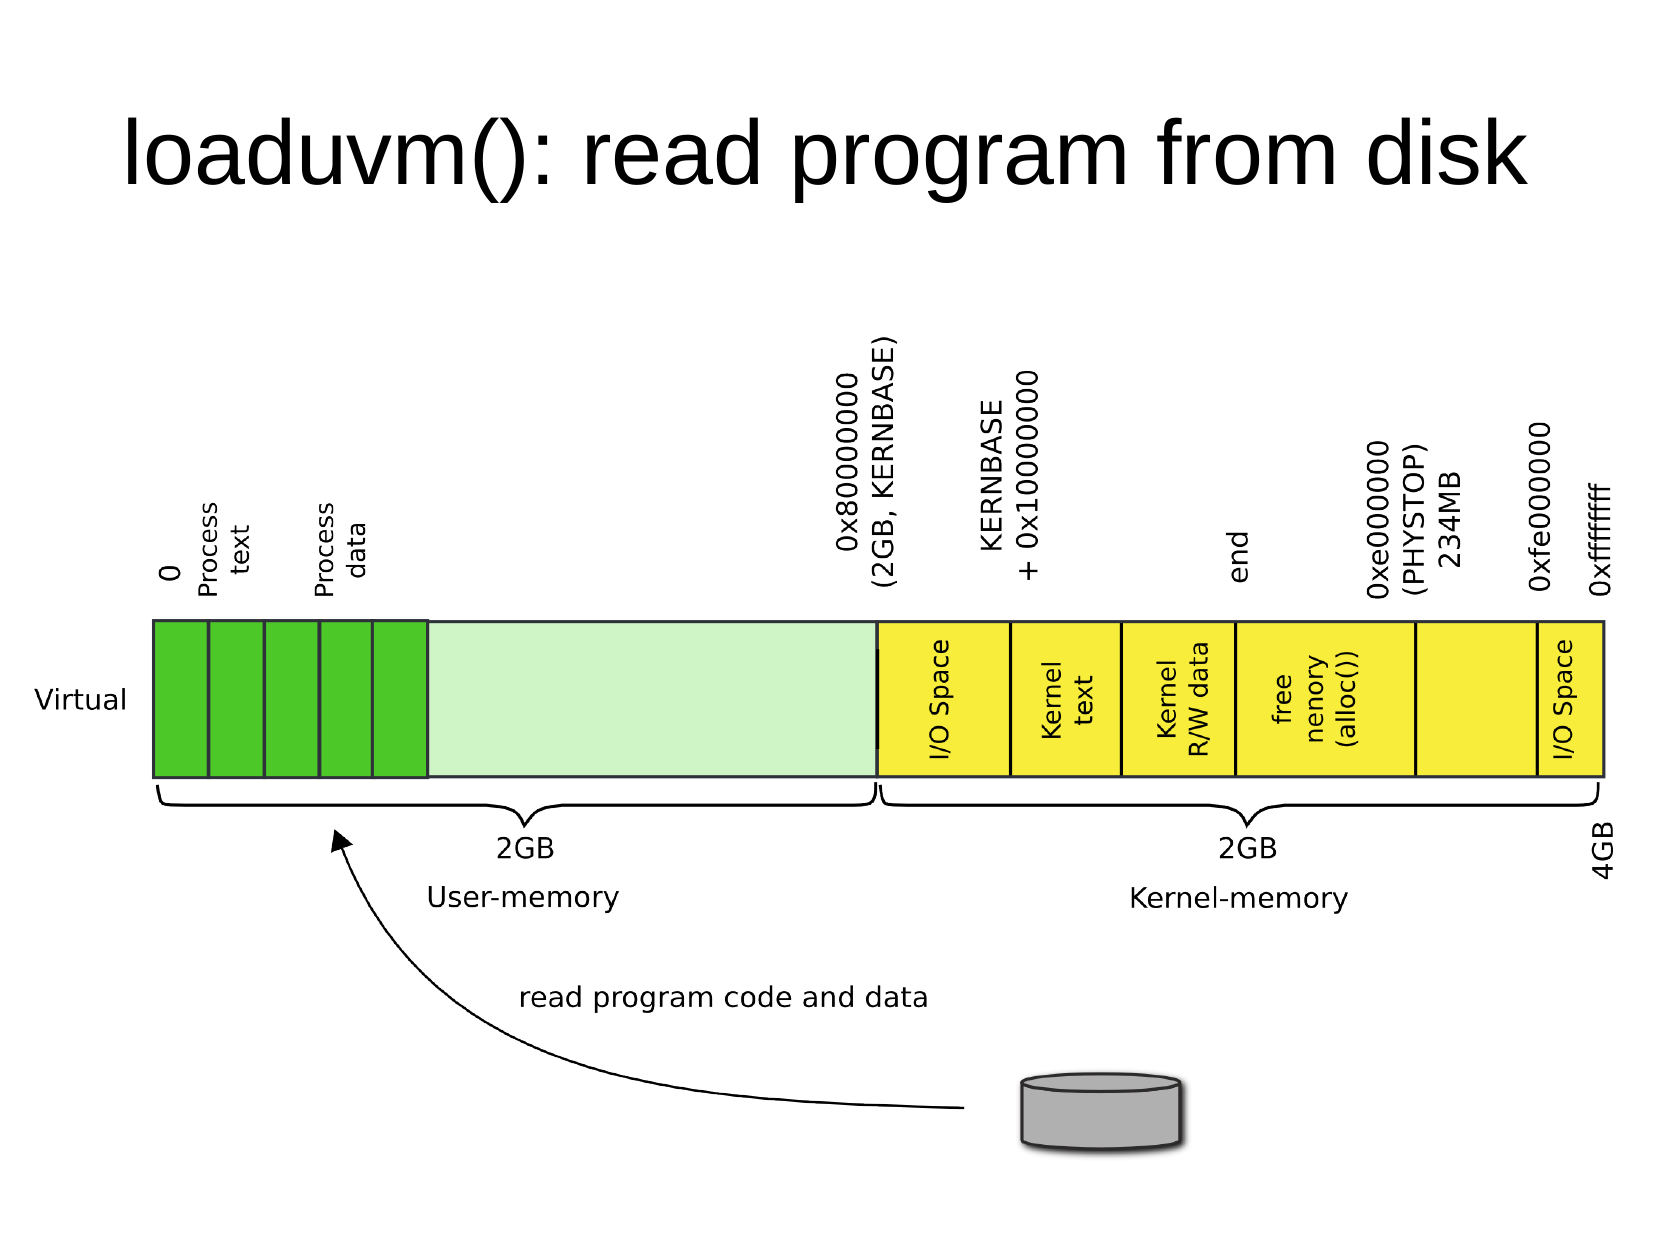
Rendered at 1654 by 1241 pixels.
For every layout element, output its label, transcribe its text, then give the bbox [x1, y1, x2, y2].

picture [34, 337, 1613, 1163]
title loaduvm(): read program from disk [82, 49, 1571, 257]
